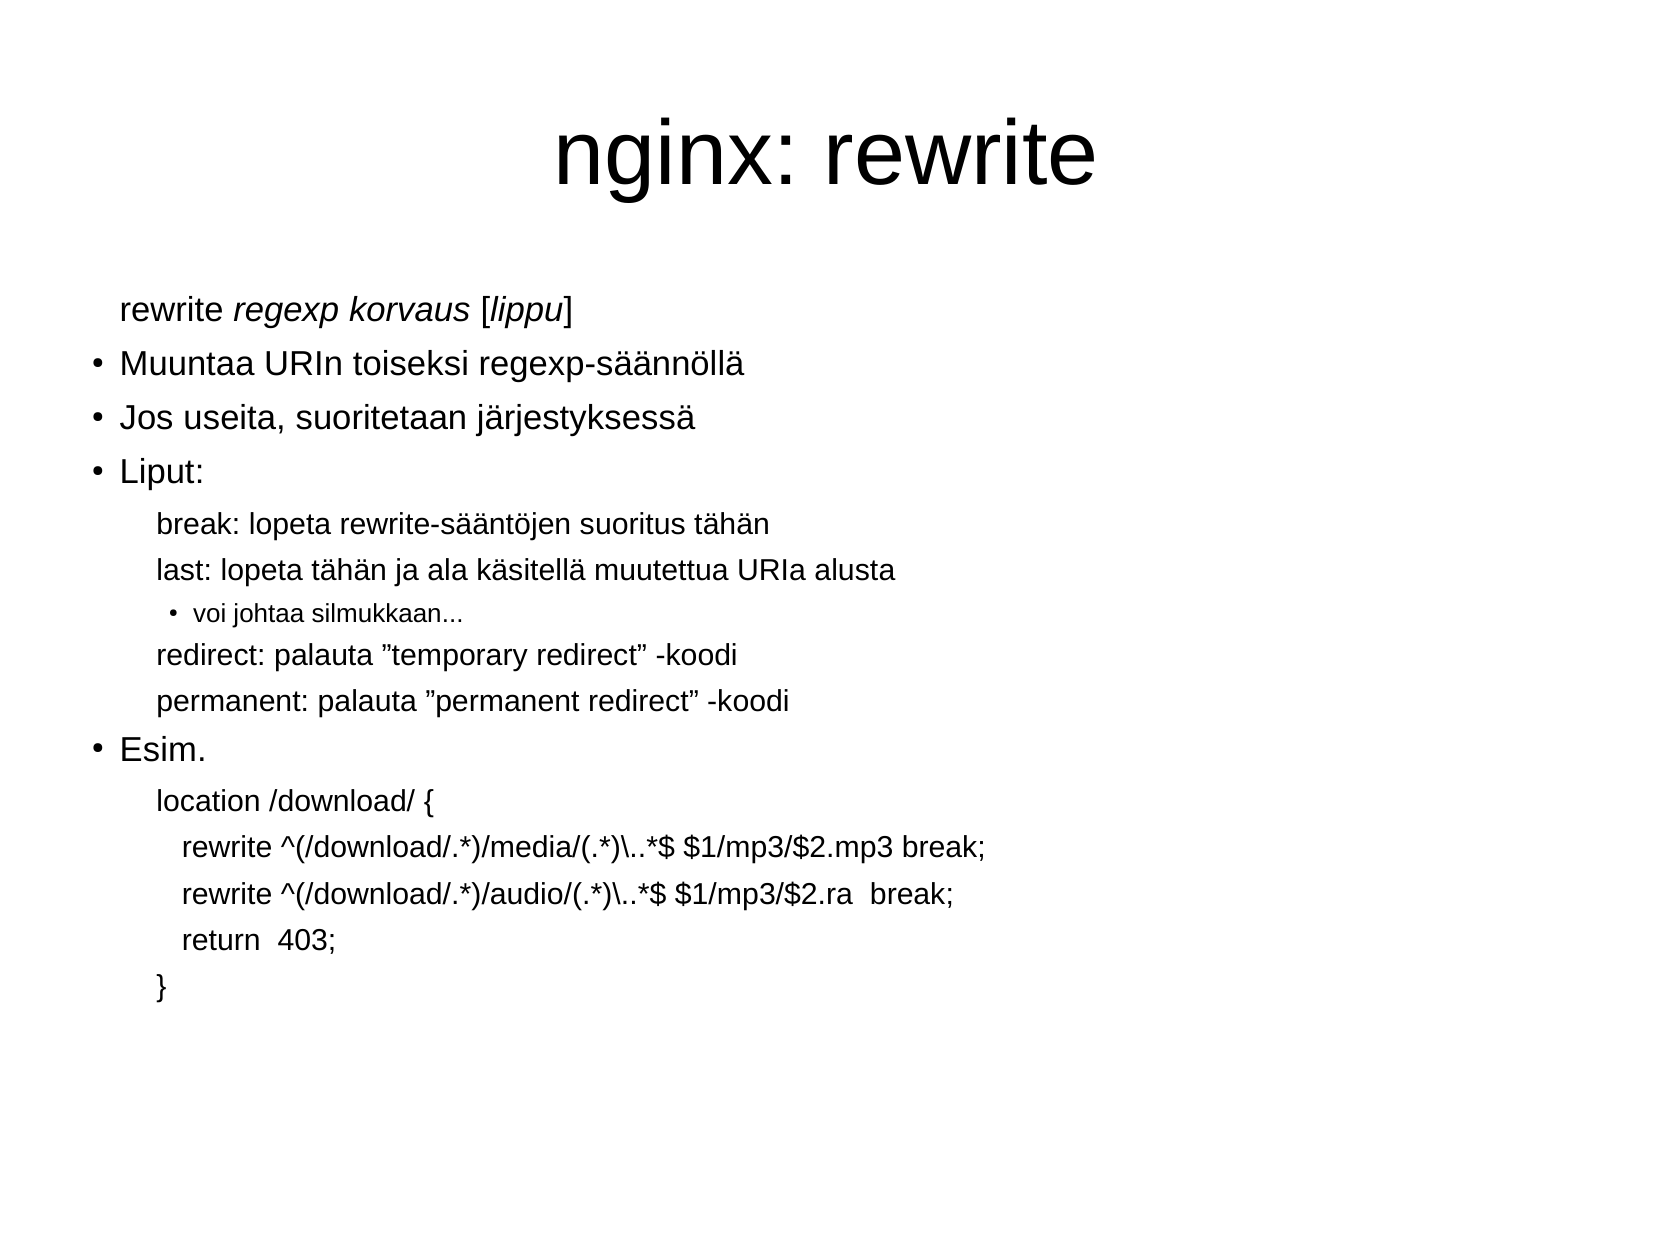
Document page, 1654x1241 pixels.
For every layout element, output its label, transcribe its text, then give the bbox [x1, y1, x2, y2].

title nginx: rewrite [82, 49, 1571, 257]
list rewrite regexp korvaus [lippu] Muuntaa URIn toiseksi regexp-säännöllä Jos useita, suoritetaan järjestyksessä Liput: break: lopeta rewrite-sääntöjen suoritus tähän last: lopeta tähän ja ala käsitellä muutettua URIa alusta voi johtaa silmukkaan... redirect: palauta ”temporary redirect” -koodi permanent: palauta ”permanent redirect” -koodi Esim. location /download/ { rewrite ^(/download/.*)/media/(.*)\..*$ $1/mp3/$2.mp3 break; rewrite ^(/download/.*)/audio/(.*)\..*$ $1/mp3/$2.ra break; return 403; } [82, 290, 1571, 1010]
